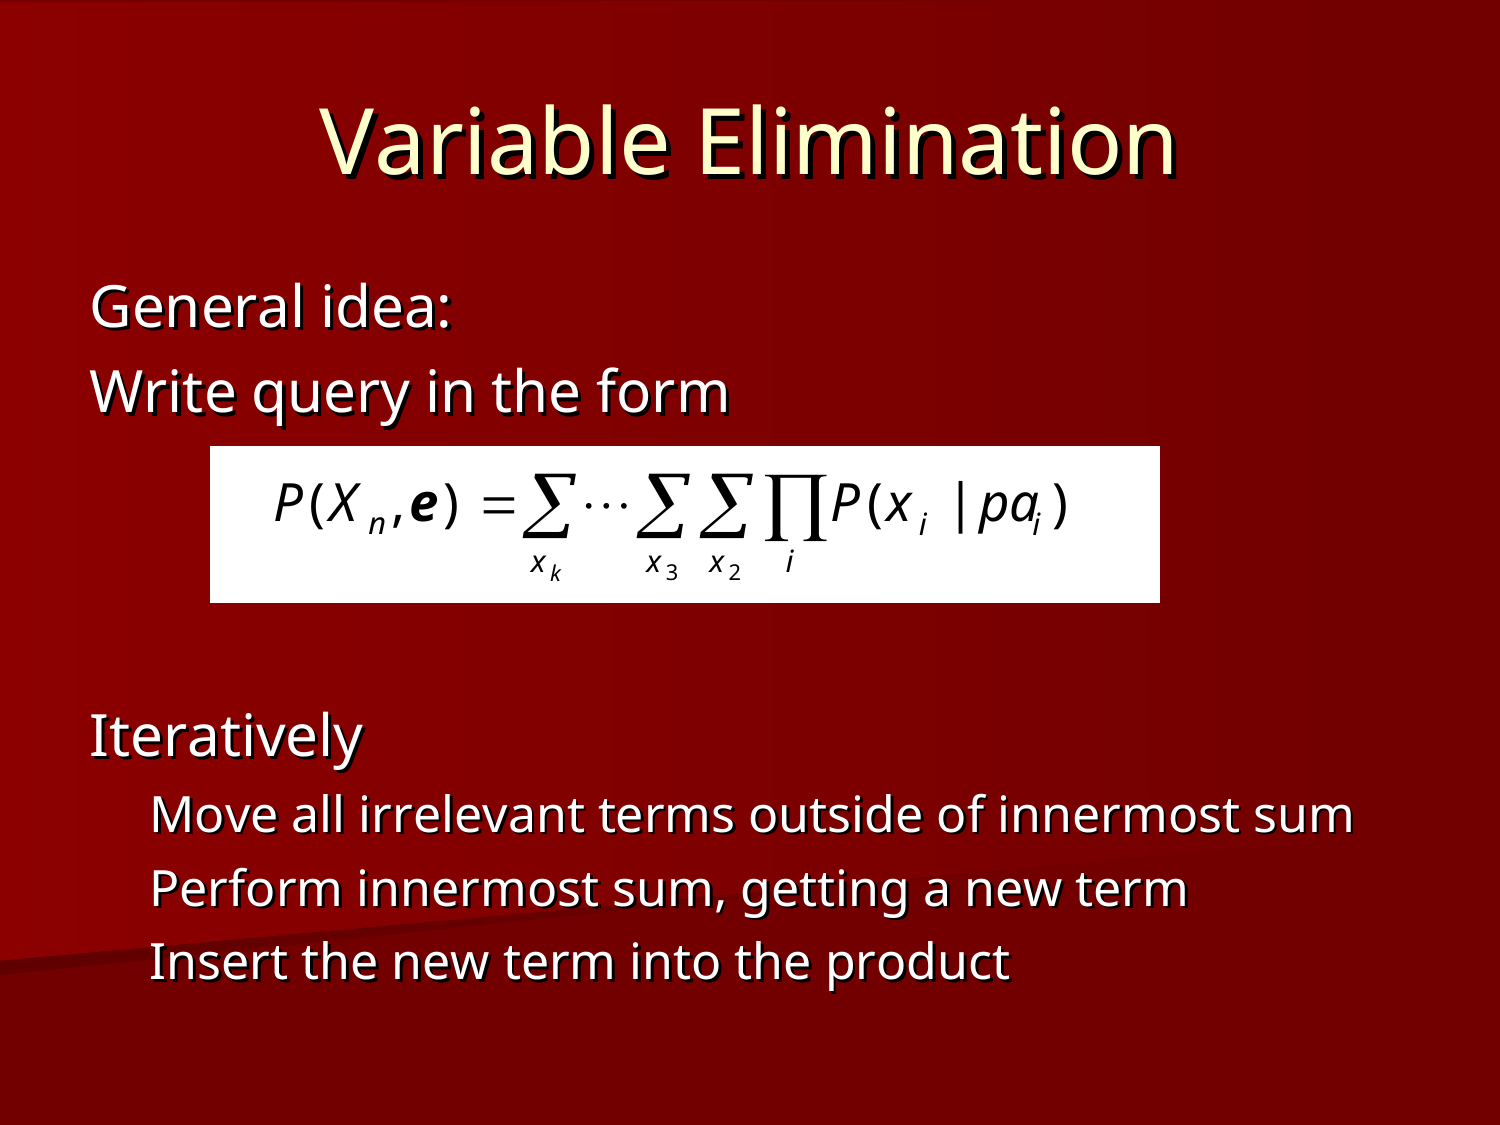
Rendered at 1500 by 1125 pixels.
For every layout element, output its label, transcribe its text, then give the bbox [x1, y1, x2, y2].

title Variable Elimination [75, 45, 1426, 233]
list General idea: Write query in the form Iteratively Move all irrelevant terms outside of innermost sum Perform innermost sum, getting a new term Insert the new term into the product [75, 262, 1426, 1001]
chart [268, 464, 1081, 593]
